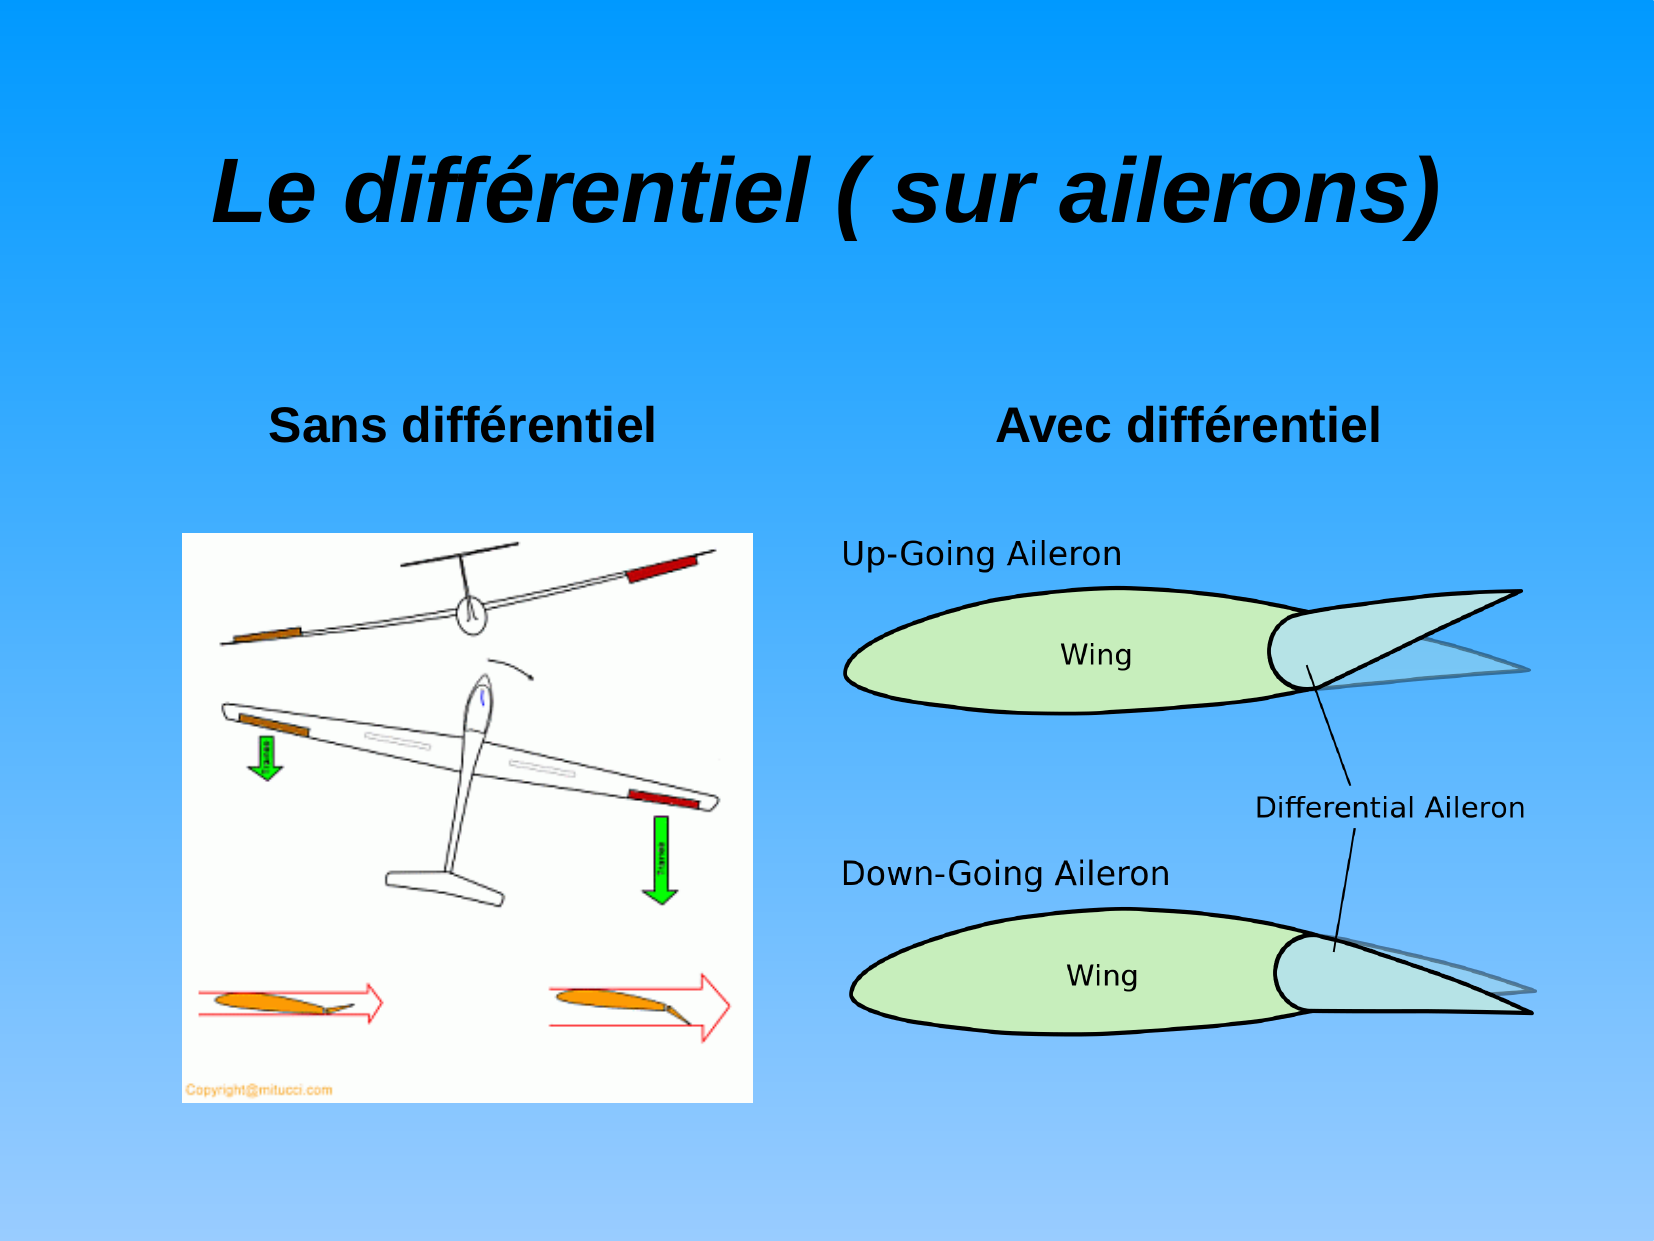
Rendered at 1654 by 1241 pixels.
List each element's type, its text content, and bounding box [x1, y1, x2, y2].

list Sans différentiel [113, 303, 814, 453]
title Le différentiel ( sur ailerons) [113, 66, 1541, 306]
picture [182, 533, 753, 1104]
picture [837, 533, 1541, 1039]
list Avec différentiel [837, 303, 1541, 453]
